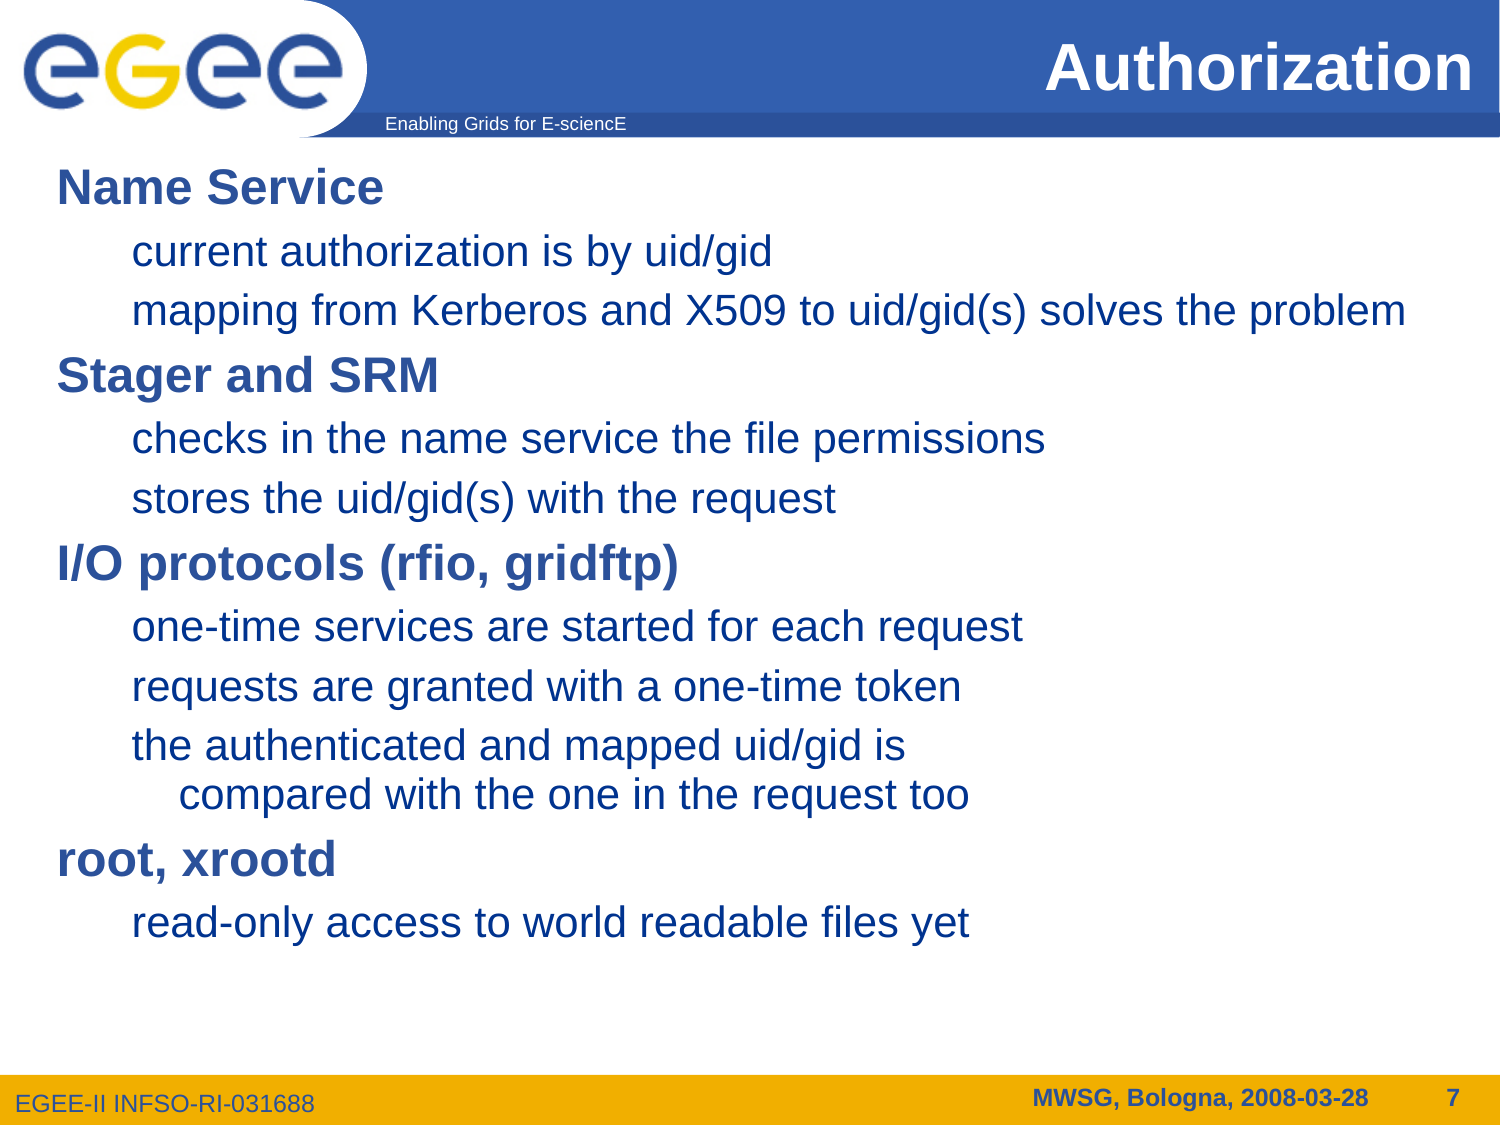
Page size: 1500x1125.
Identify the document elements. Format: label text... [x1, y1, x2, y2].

picture [18, 30, 349, 112]
list Name Service current authorization is by uid/gid mapping from Kerberos and X509 to uid/gid(s) solves the problem Stager and SRM checks in the name service the file permissions stores the uid/gid(s) with the request I/O protocols (rfio, gridftp) one-time services are started for each request requests are granted with a one-time token the authenticated and mapped uid/gid is compared with the one in the request too root, xrootd read-only access to world readable files yet [56, 159, 1466, 1036]
title Authorization [369, 18, 1475, 117]
